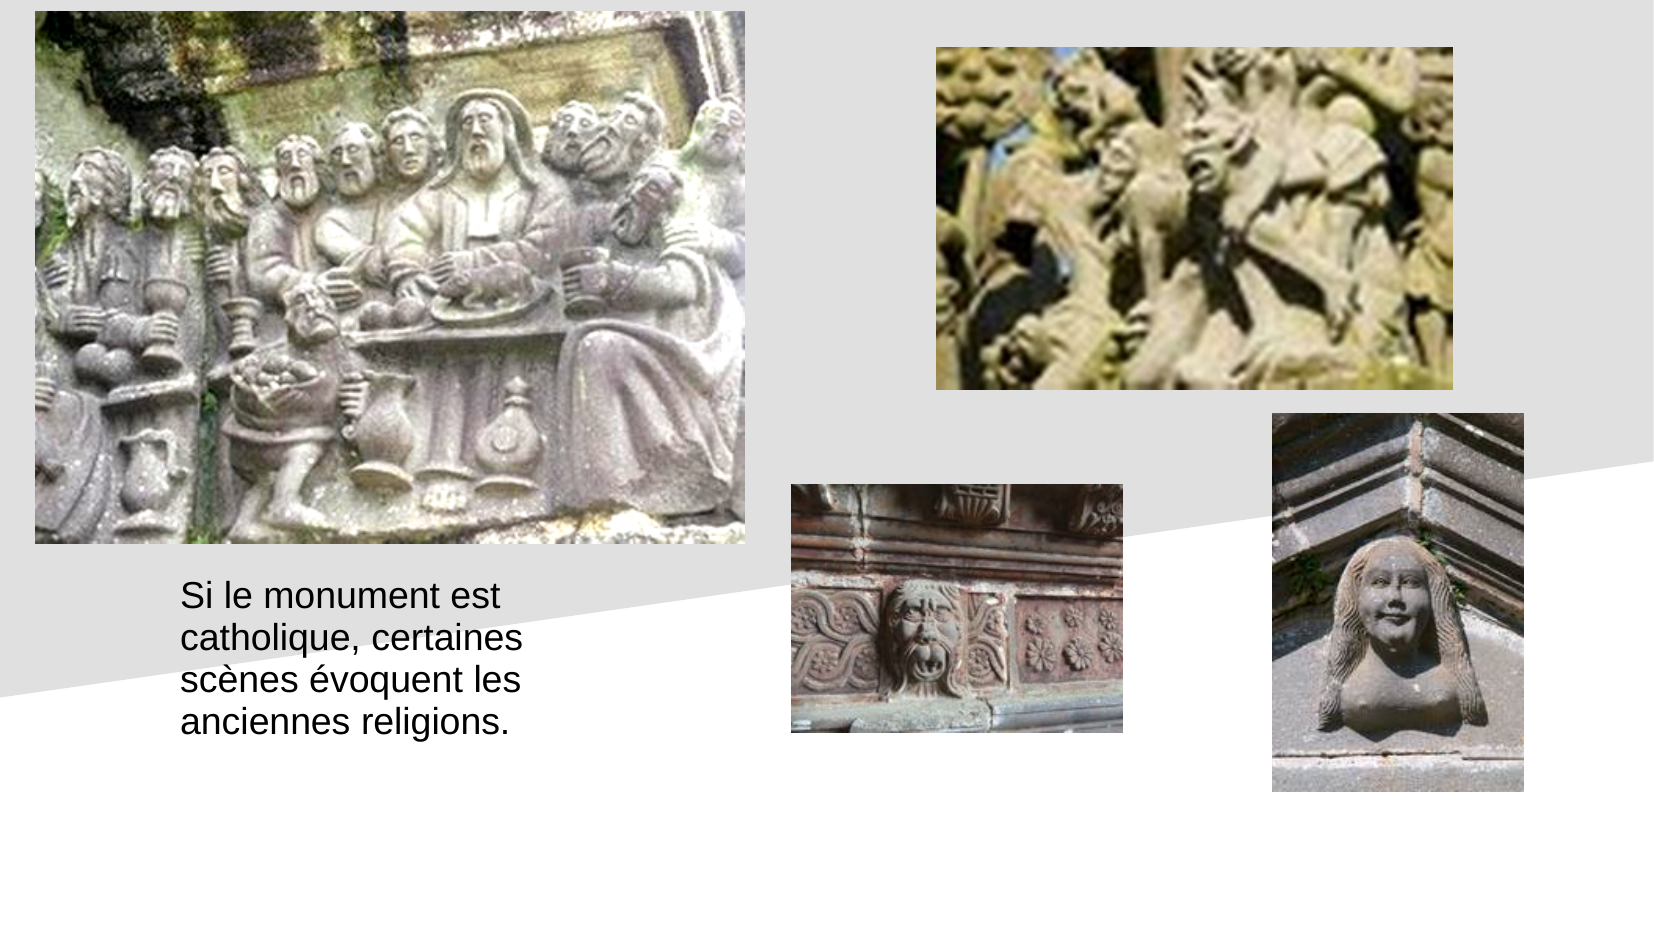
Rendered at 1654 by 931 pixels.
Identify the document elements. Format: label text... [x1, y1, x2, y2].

picture [936, 47, 1453, 390]
picture [791, 484, 1123, 733]
picture [35, 11, 745, 544]
text_box Si le monument est catholique, certaines scènes évoquent les anciennes religions. [165, 566, 638, 750]
picture [1272, 413, 1524, 792]
